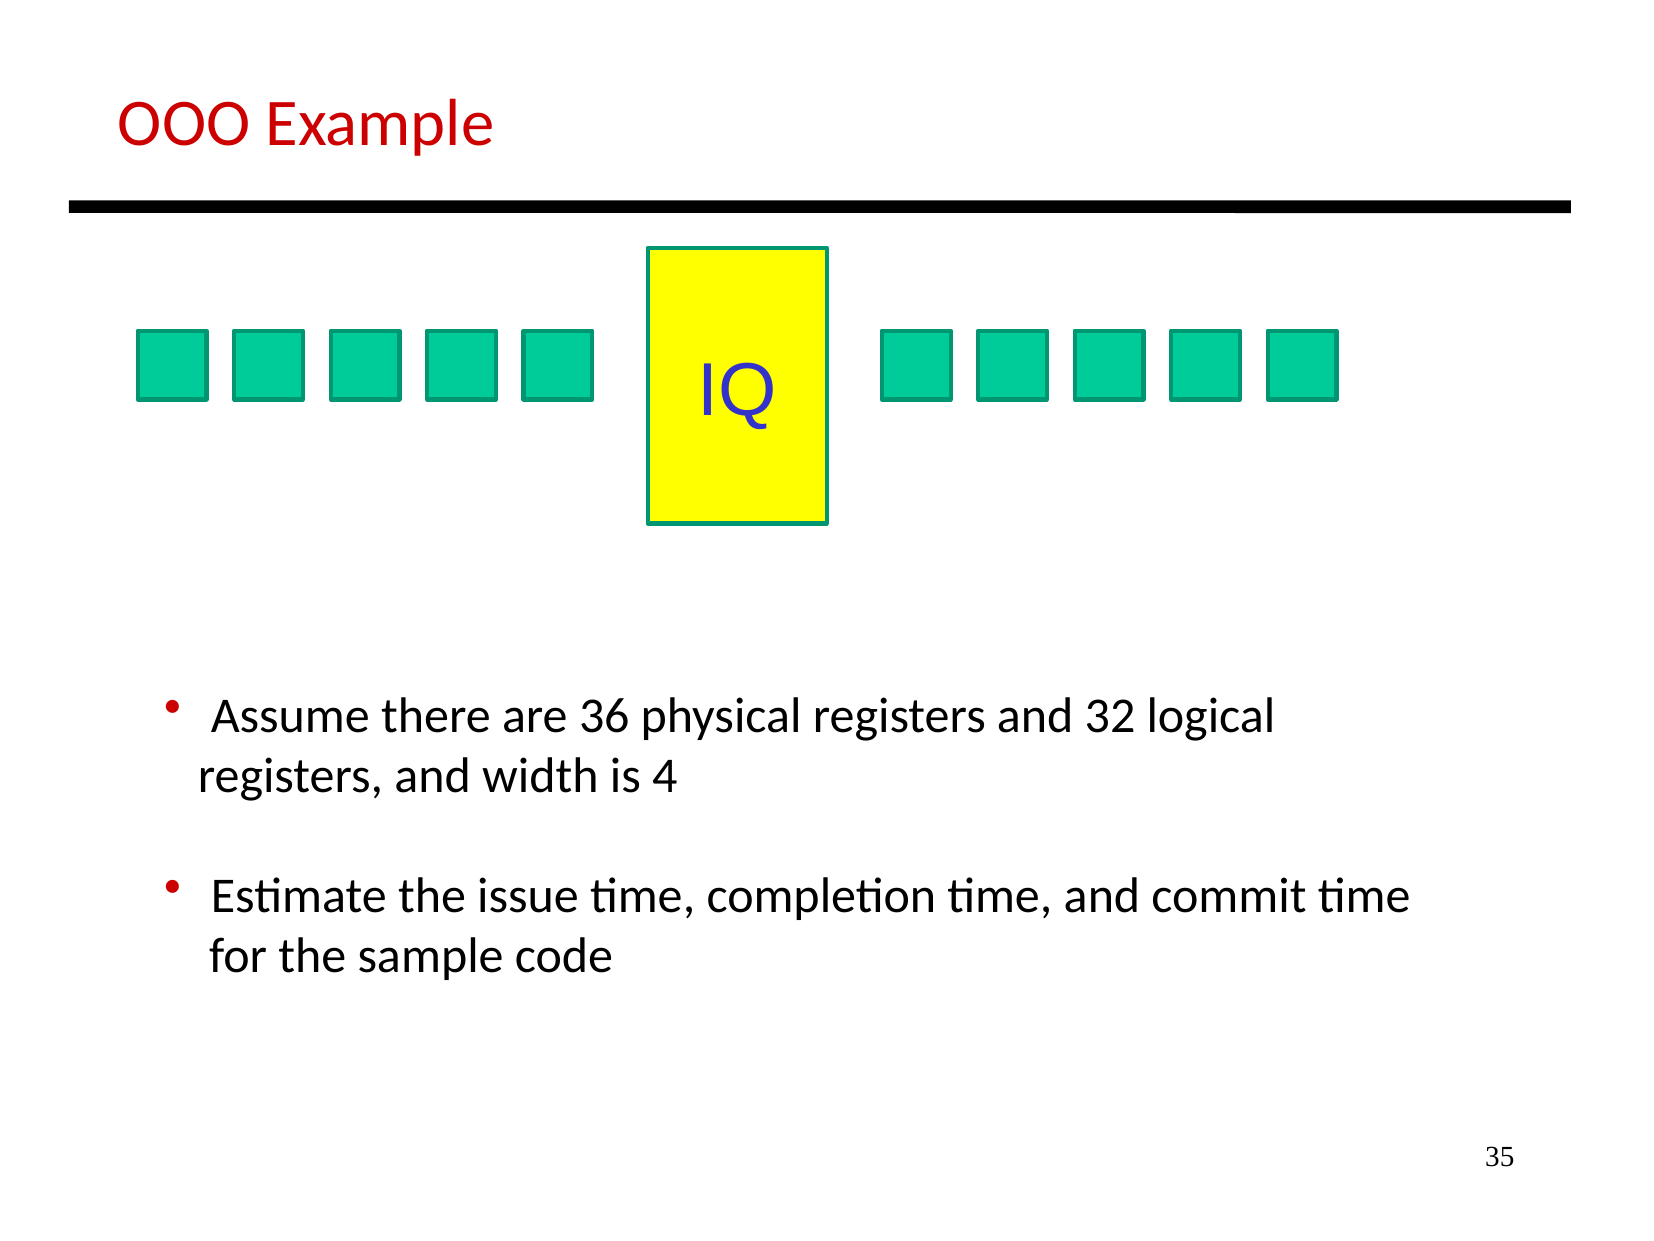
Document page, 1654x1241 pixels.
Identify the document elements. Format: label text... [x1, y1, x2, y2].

text_box OOO Example [103, 71, 510, 167]
slide_number <number> [1185, 1129, 1530, 1213]
text_box IQ [647, 247, 827, 524]
text_box Assume there are 36 physical registers and 32 logical registers, and width is 4 Estimate the issue time, completion time, and commit time for the sample code [149, 675, 1427, 990]
